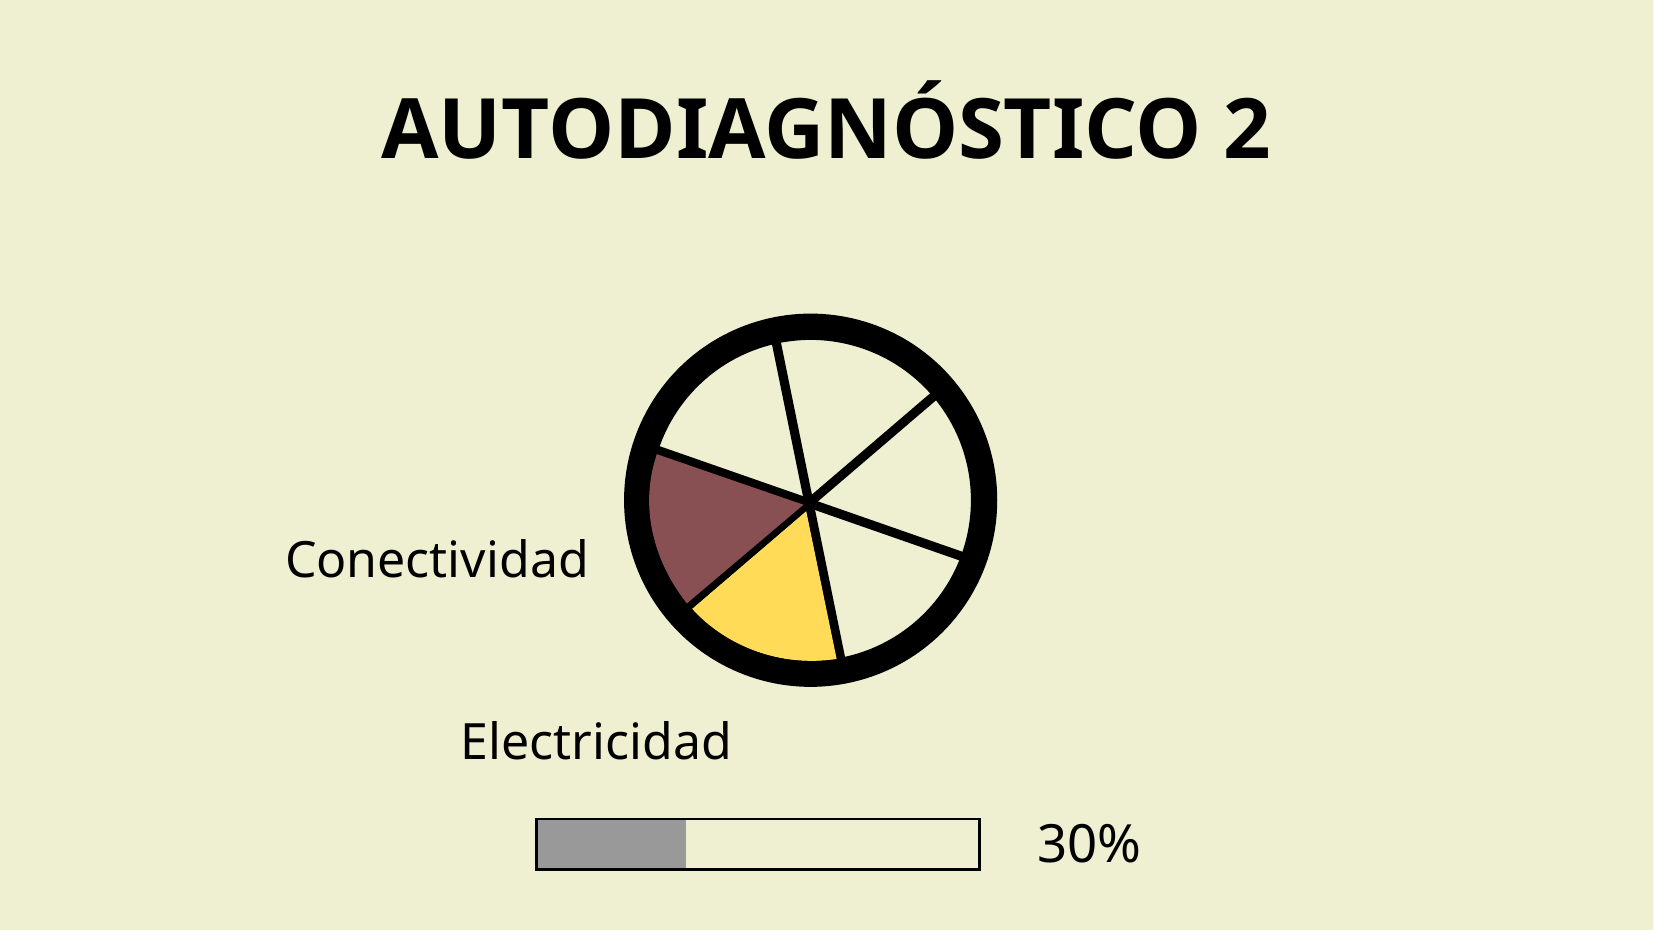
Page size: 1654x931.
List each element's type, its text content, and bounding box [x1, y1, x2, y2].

text_box Conectividad [259, 513, 451, 574]
title Autodiagnóstico 2 [82, 48, 1571, 205]
picture [451, 299, 1240, 885]
